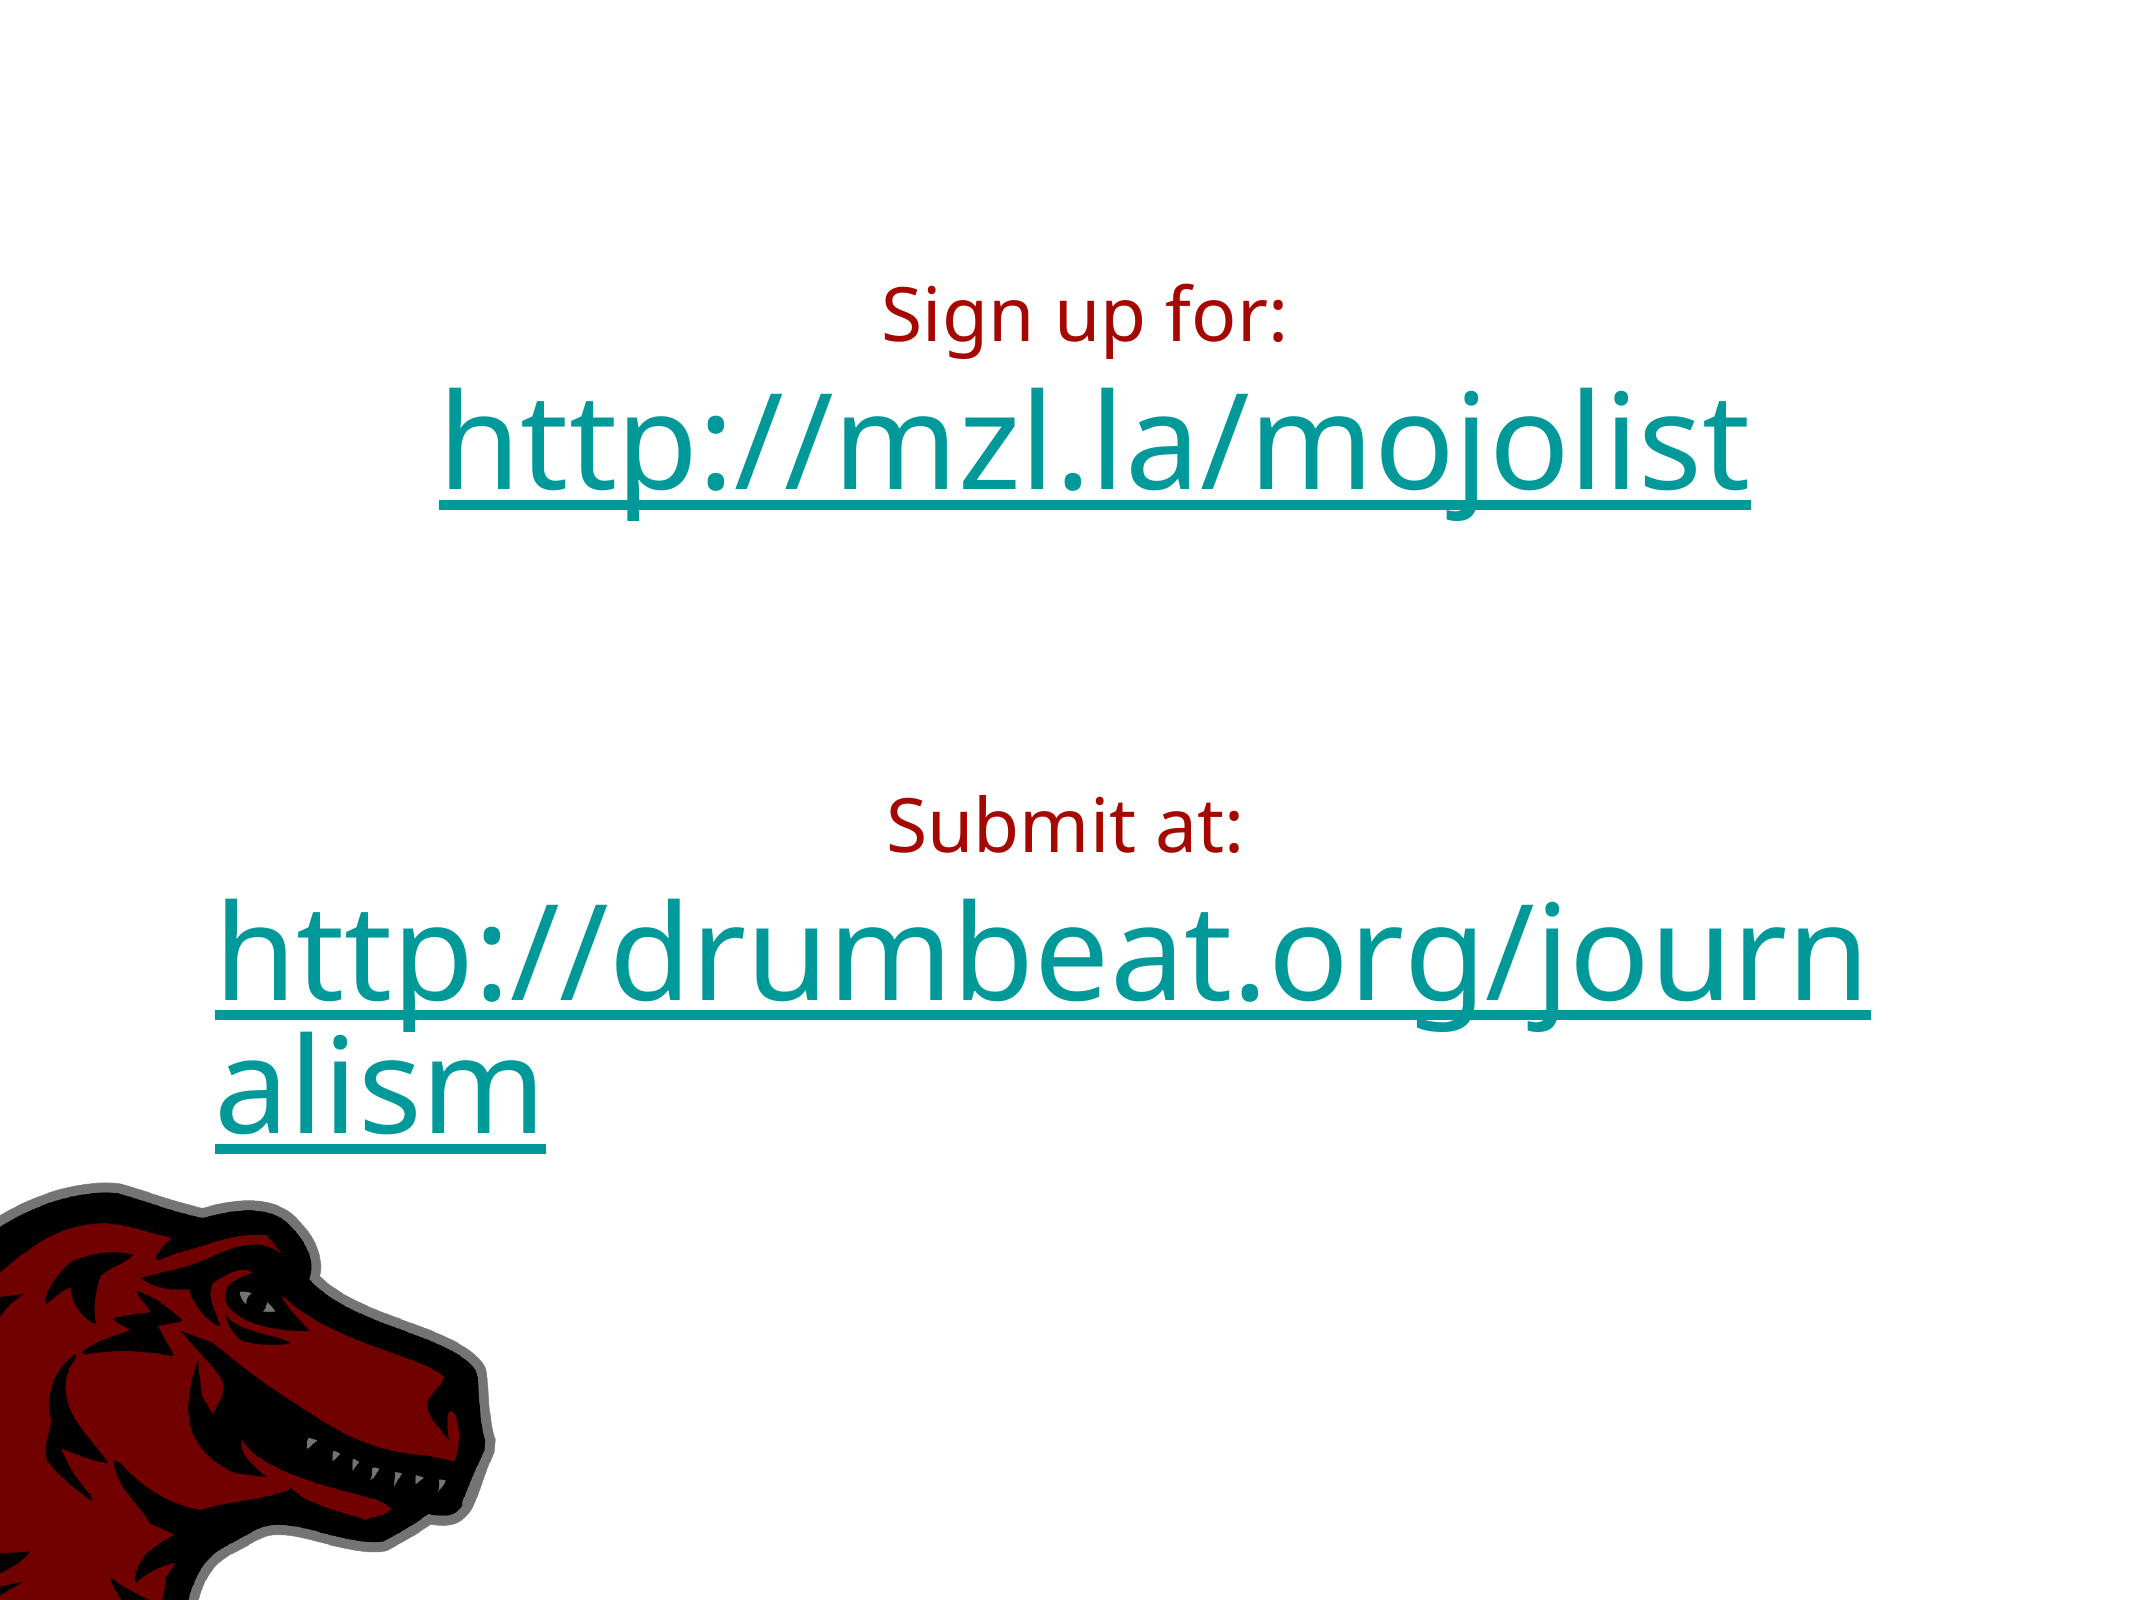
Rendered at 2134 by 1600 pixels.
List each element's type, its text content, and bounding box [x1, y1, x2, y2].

list Submit at: http://drumbeat.org/journalism [206, 768, 1926, 1355]
text_box Sign up for: http://mzl.la/mojolist [235, 266, 1955, 853]
picture [0, 1181, 528, 1600]
